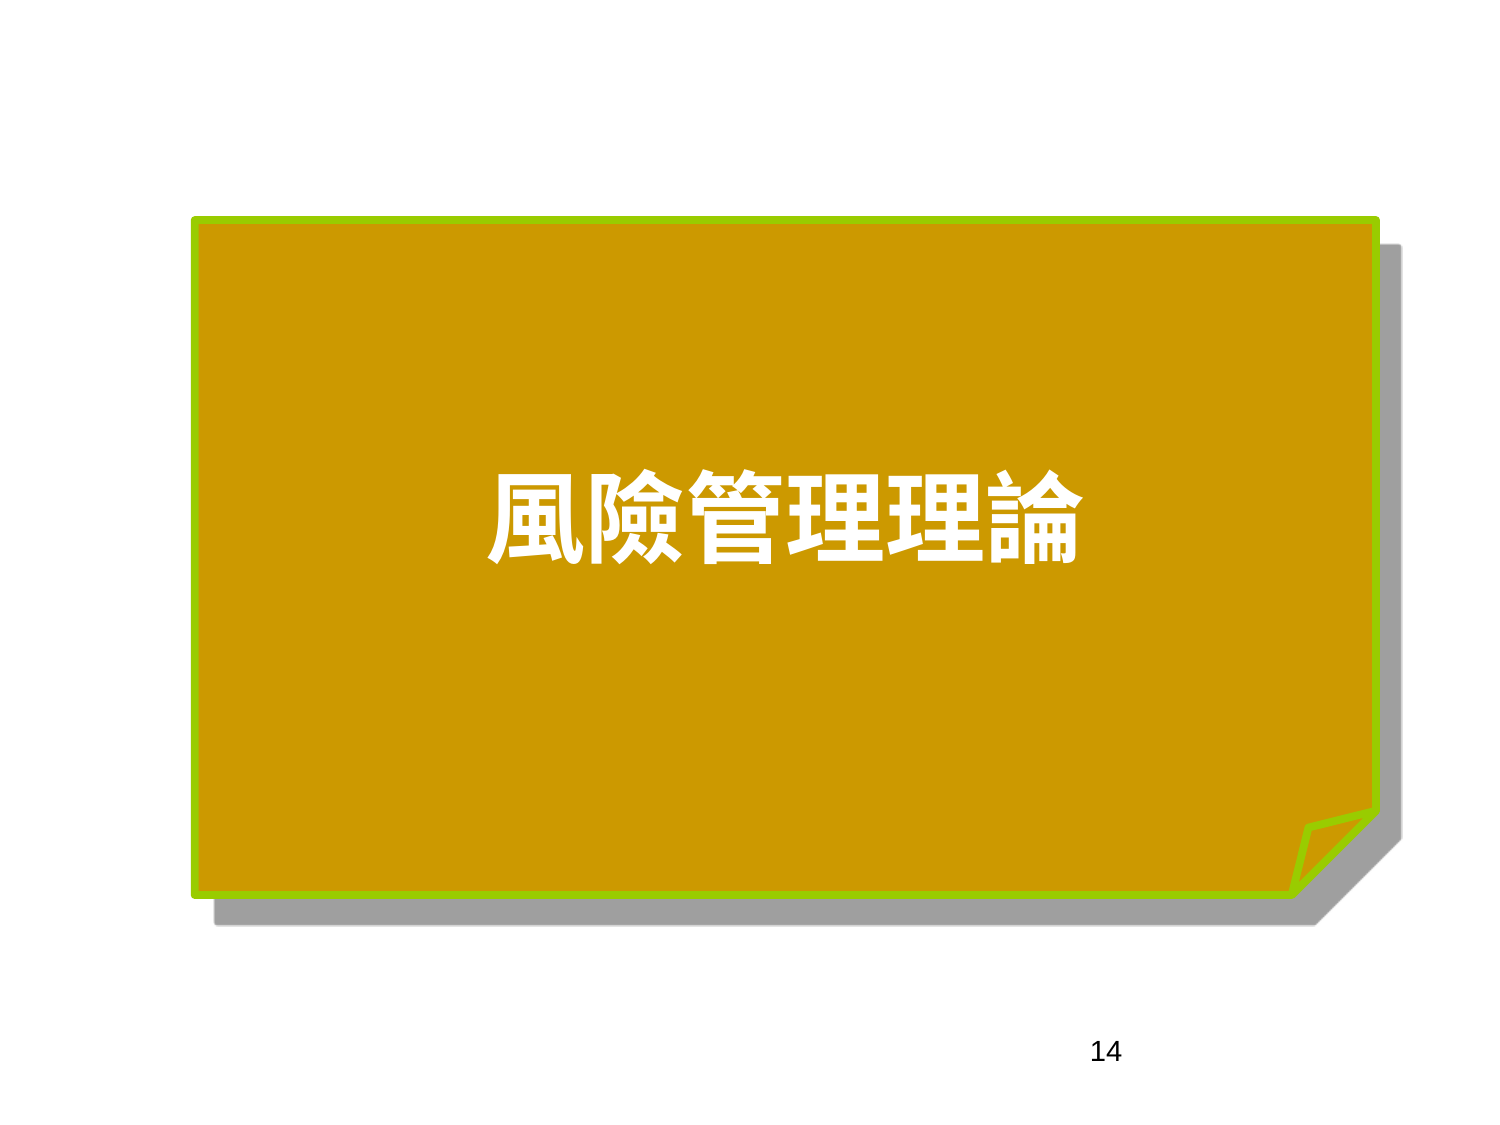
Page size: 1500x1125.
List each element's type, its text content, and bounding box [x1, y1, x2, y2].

text_box 14 [1074, 1024, 1426, 1103]
text_box 風險管理理論 [194, 220, 1377, 896]
